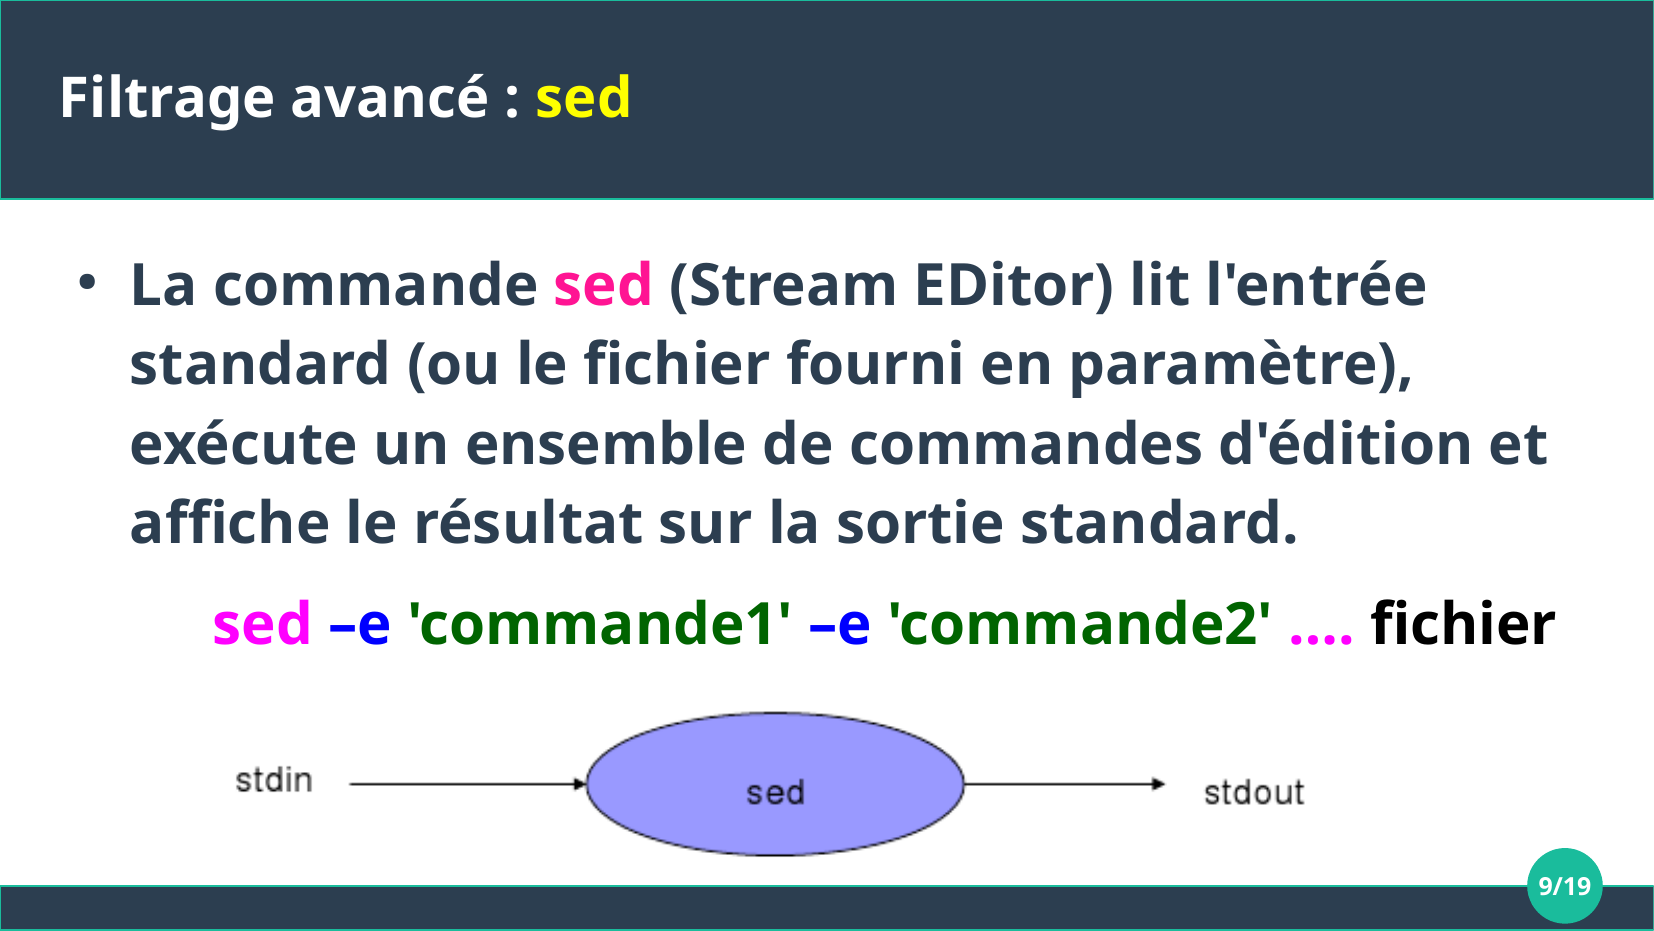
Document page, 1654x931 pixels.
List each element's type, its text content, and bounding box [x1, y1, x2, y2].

title Filtrage avancé : sed [59, 37, 1595, 155]
list La commande sed (Stream EDitor) lit l'entrée standard (ou le fichier fourni en paramètre), exécute un ensemble de commandes d'édition et affiche le résultat sur la sortie standard. sed –e 'commande1' –e 'commande2' …. fichier [59, 243, 1595, 864]
picture [212, 702, 1388, 878]
